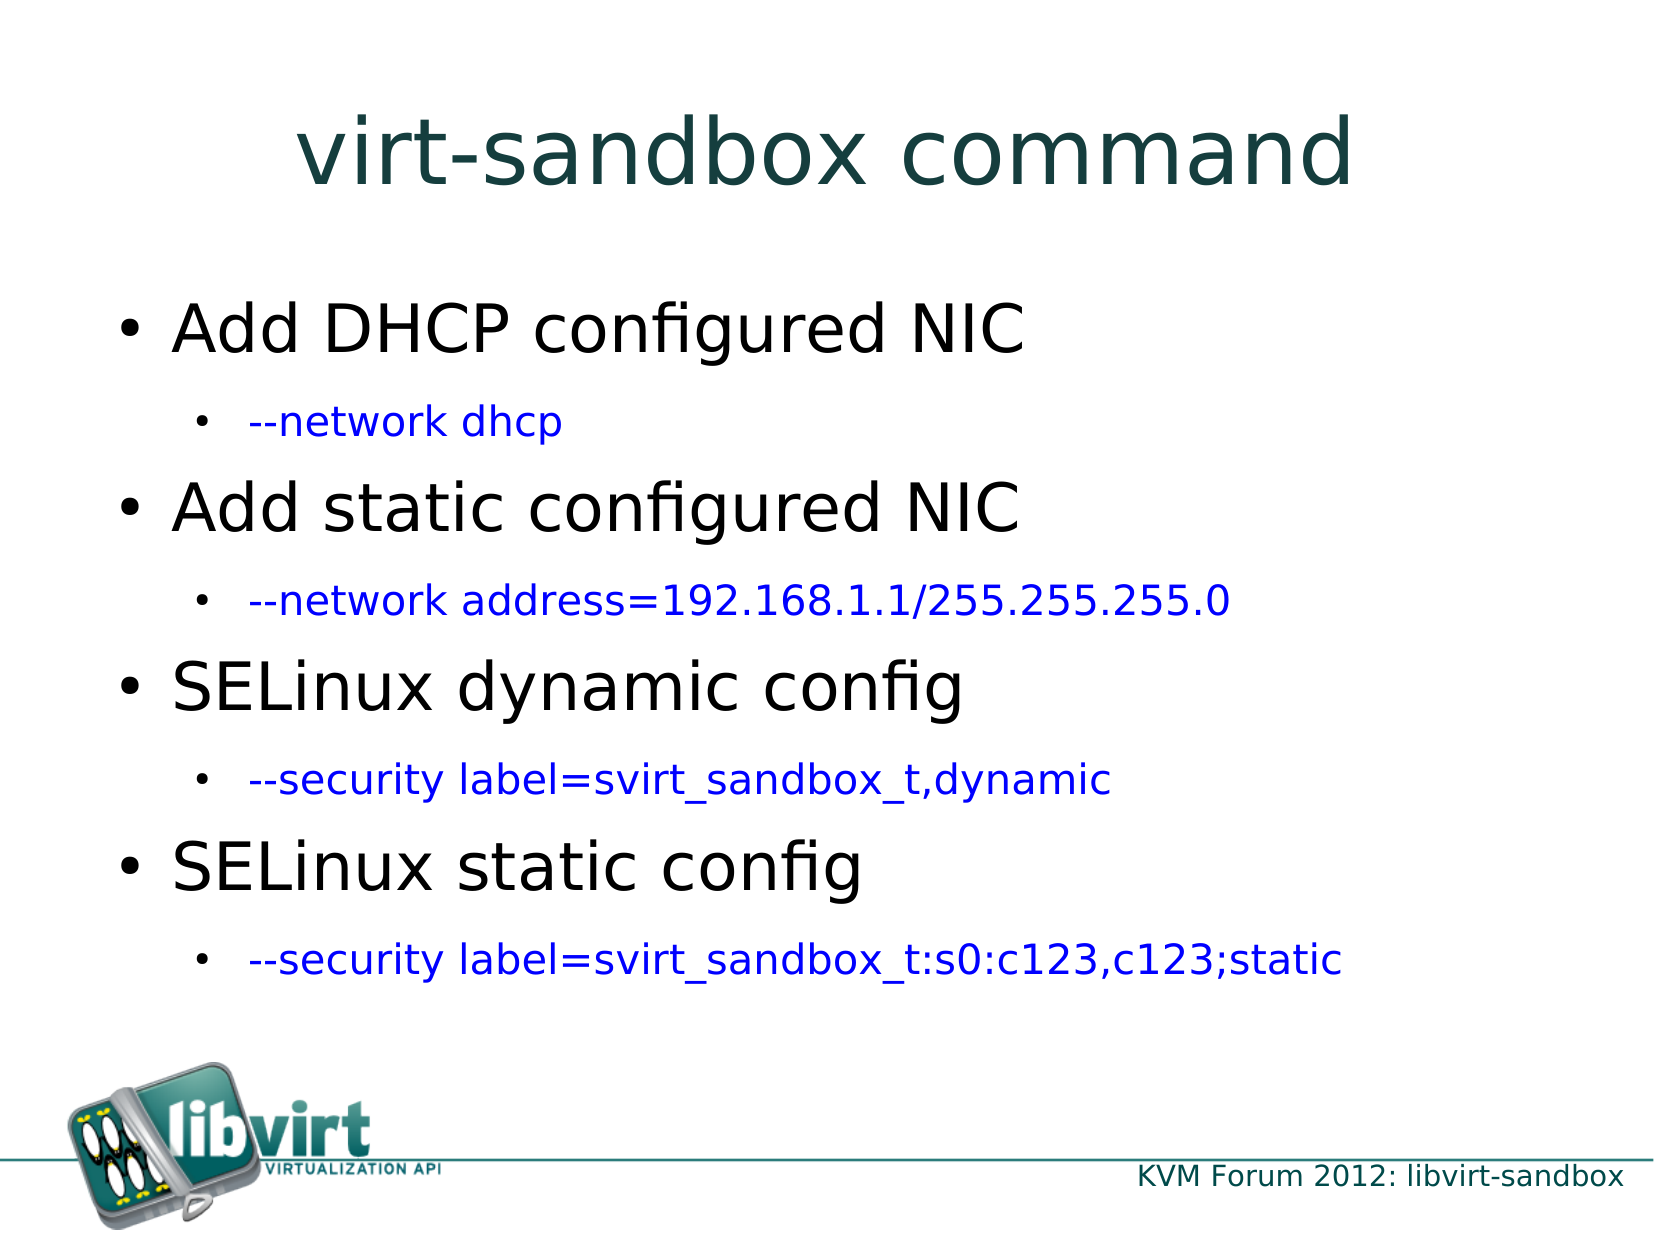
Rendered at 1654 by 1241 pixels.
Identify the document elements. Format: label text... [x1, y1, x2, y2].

title virt-sandbox command [82, 49, 1571, 257]
text_box KVM Forum 2012: libvirt-sandbox [1122, 1151, 1654, 1211]
picture [0, 1062, 1654, 1230]
list Add DHCP configured NIC --network dhcp Add static configured NIC --network address=192.168.1.1/255.255.255.0 SELinux dynamic config --security label=svirt_sandbox_t,dynamic SELinux static config --security label=svirt_sandbox_t:s0:c123,c123;static [82, 290, 1571, 1062]
